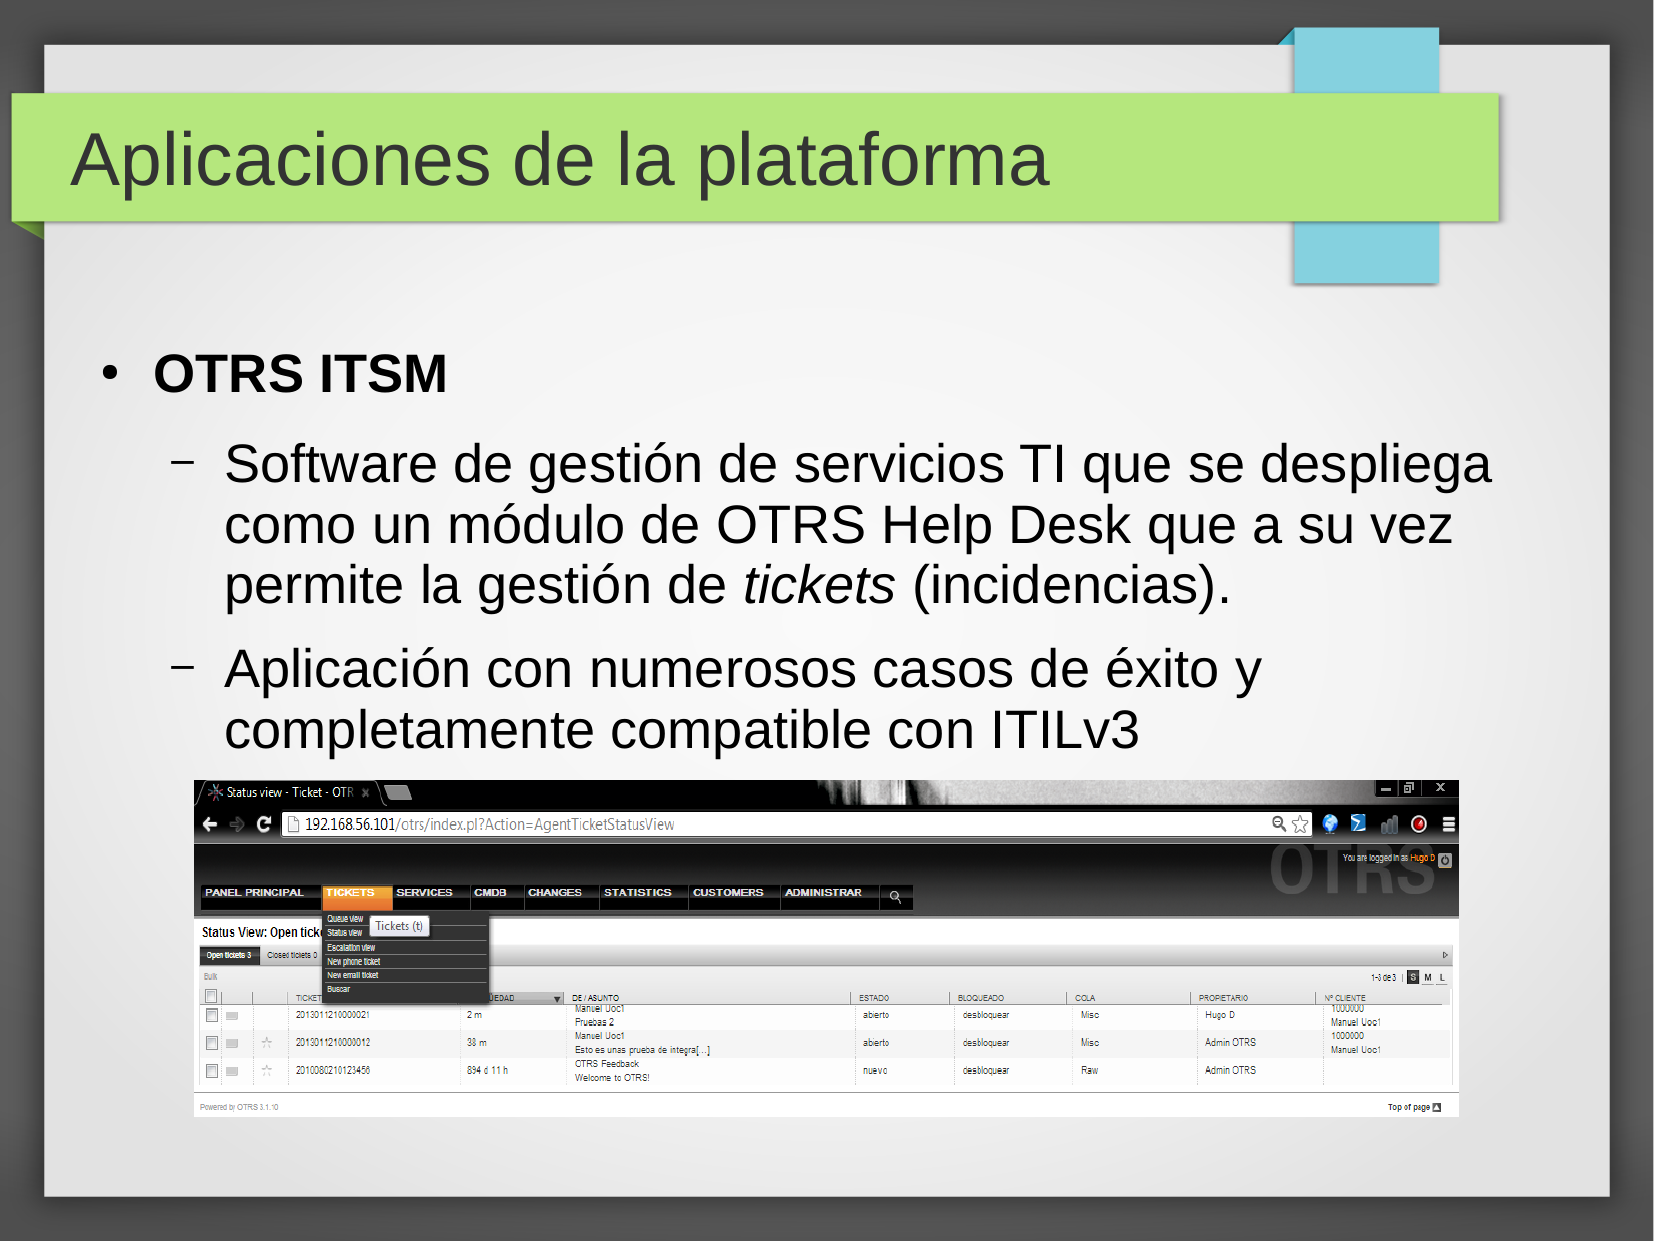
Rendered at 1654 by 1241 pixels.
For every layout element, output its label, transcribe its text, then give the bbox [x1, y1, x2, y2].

picture [0, 0, 1654, 1241]
list OTRS ITSM Software de gestión de servicios TI que se despliega como un módulo de OTRS Help Desk que a su vez permite la gestión de tickets (incidencias). Aplicación con numerosos casos de éxito y completamente compatible con ITILv3 [82, 343, 1538, 1063]
title Aplicaciones de la plataforma [70, 106, 1229, 213]
